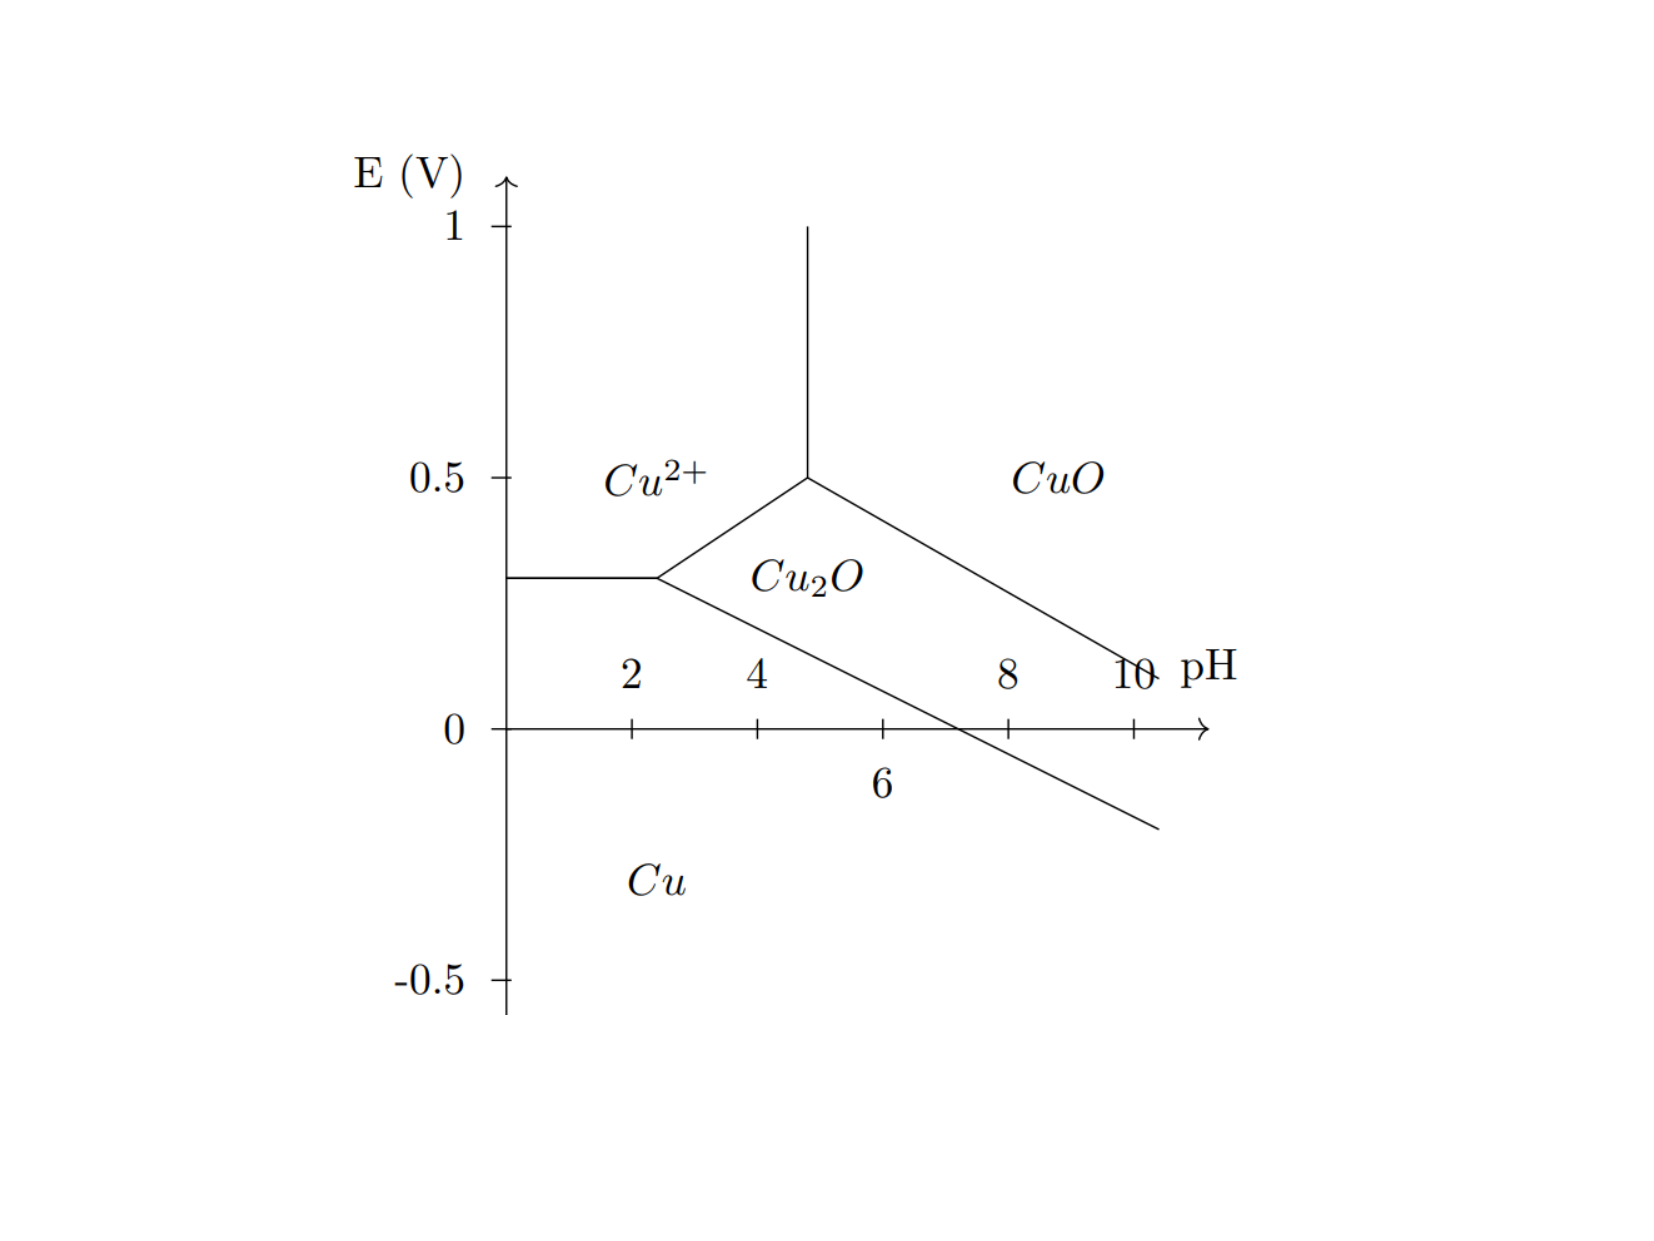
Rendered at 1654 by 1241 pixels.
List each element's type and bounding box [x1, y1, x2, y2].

picture [338, 141, 1276, 1015]
